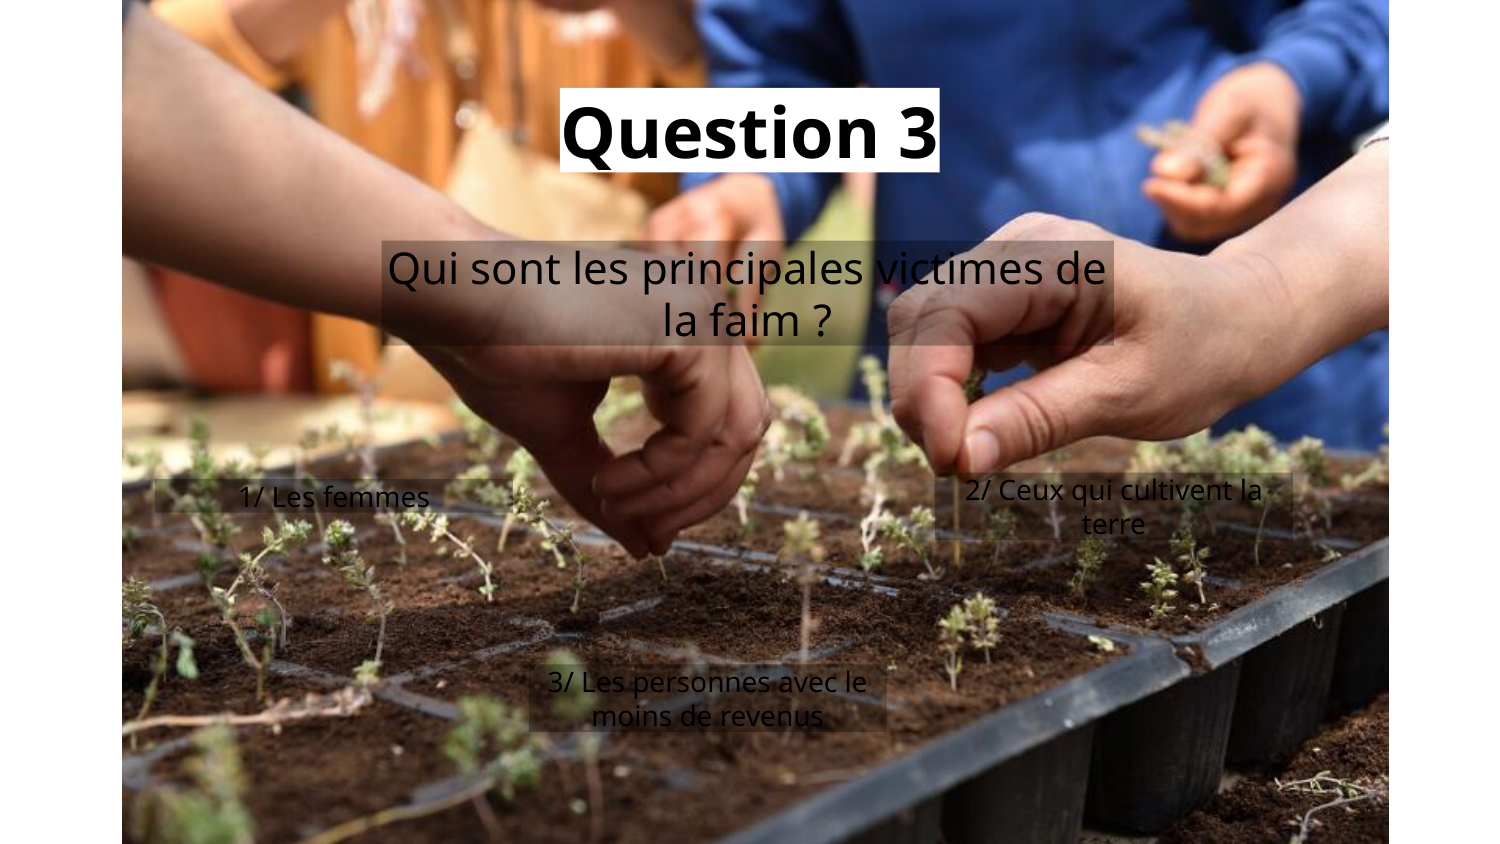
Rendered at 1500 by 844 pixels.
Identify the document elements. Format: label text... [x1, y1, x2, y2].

text_box Question 3 [559, 87, 940, 173]
text_box 1/ Les femmes [154, 478, 513, 513]
text_box ​2/ Ceux qui cultivent la terre [934, 472, 1293, 541]
text_box Qui sont les principales victimes de la faim ? [381, 240, 1114, 346]
text_box 3/ Les personnes avec le moins de revenus [528, 664, 887, 732]
picture [122, 0, 1389, 844]
